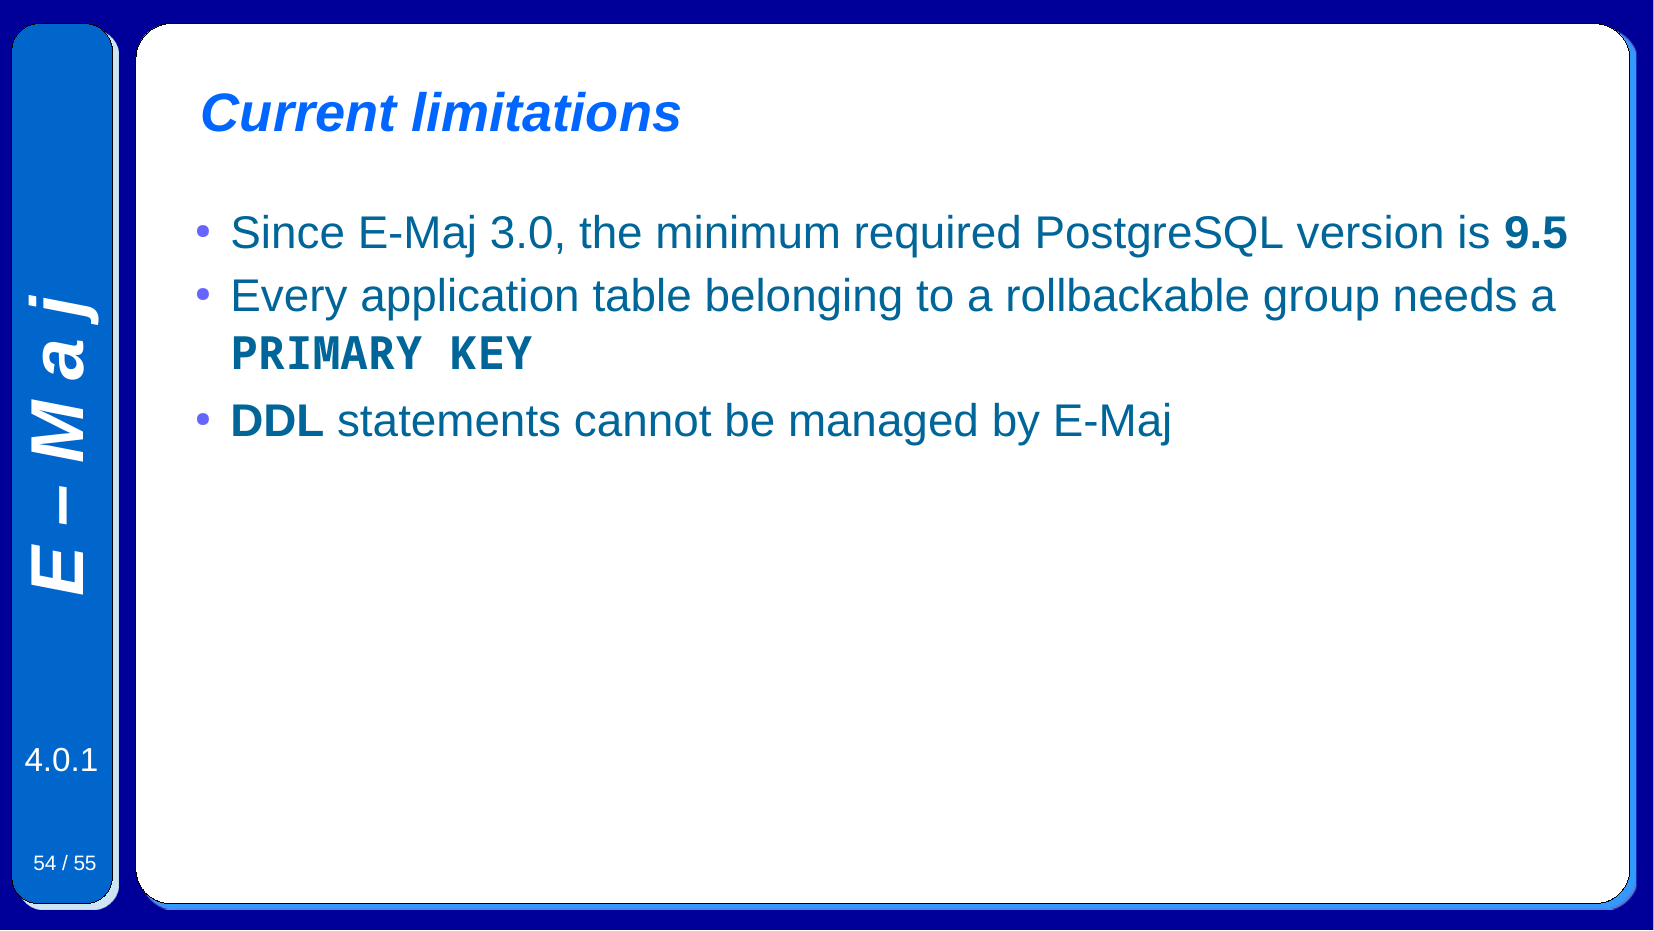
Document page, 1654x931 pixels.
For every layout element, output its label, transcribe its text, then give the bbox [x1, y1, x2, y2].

title Current limitations [200, 34, 1575, 191]
list Since E-Maj 3.0, the minimum required PostgreSQL version is 9.5 Every application table belonging to a rollbackable group needs a PRIMARY KEY DDL statements cannot be managed by E-Maj [177, 206, 1587, 827]
